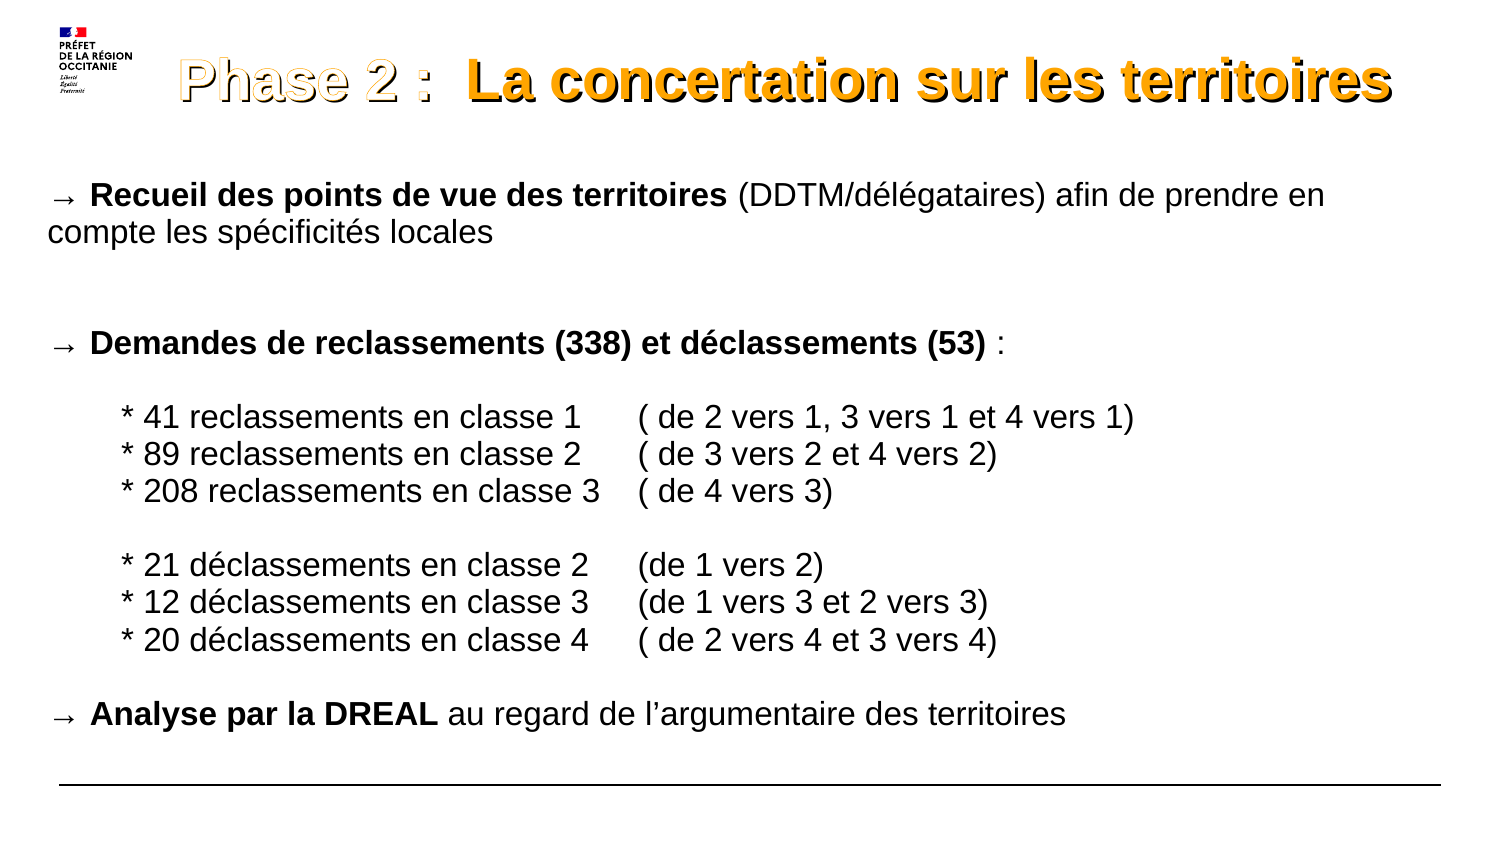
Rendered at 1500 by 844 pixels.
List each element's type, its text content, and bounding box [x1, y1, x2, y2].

title → Recueil des points de vue des territoires (DDTM/délégataires) afin de prendre en compte les spécificités locales → Demandes de reclassements (338) et déclassements (53) : * 41 reclassements en classe 1 ( de 2 vers 1, 3 vers 1 et 4 vers 1) * 89 reclassements en classe 2 ( de 3 vers 2 et 4 vers 2) * 208 reclassements en classe 3 ( de 4 vers 3) * 21 déclassements en classe 2 (de 1 vers 2) * 12 déclassements en classe 3 (de 1 vers 3 et 2 vers 3) * 20 déclassements en classe 4 ( de 2 vers 4 et 3 vers 4) → Analyse par la DREAL au regard de l’argumentaire des territoires [47, 176, 1418, 817]
list Phase 2 : La concertation sur les territoires [118, 47, 1418, 189]
